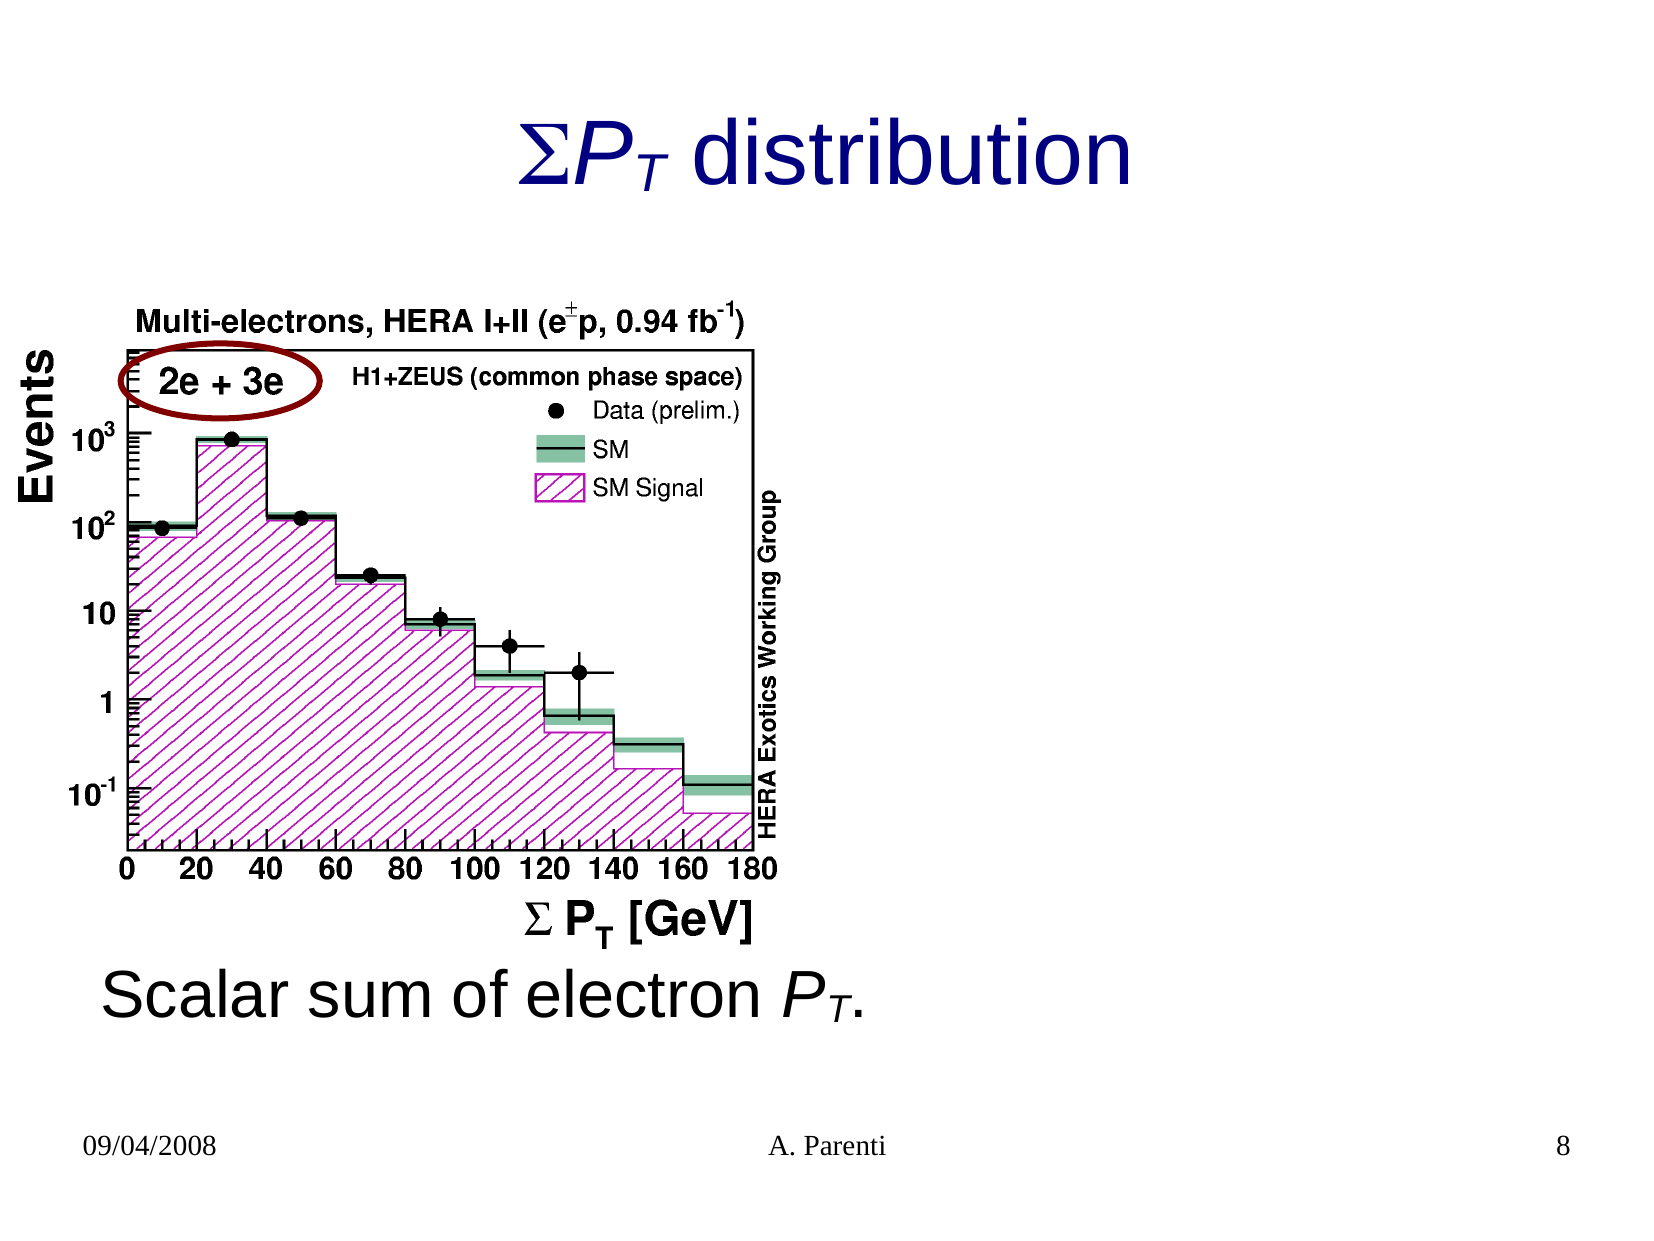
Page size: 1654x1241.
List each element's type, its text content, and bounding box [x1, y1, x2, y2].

picture [7, 282, 809, 958]
list Scalar sum of electron PT. [82, 957, 1571, 1091]
title SPT distribution [82, 49, 1571, 257]
